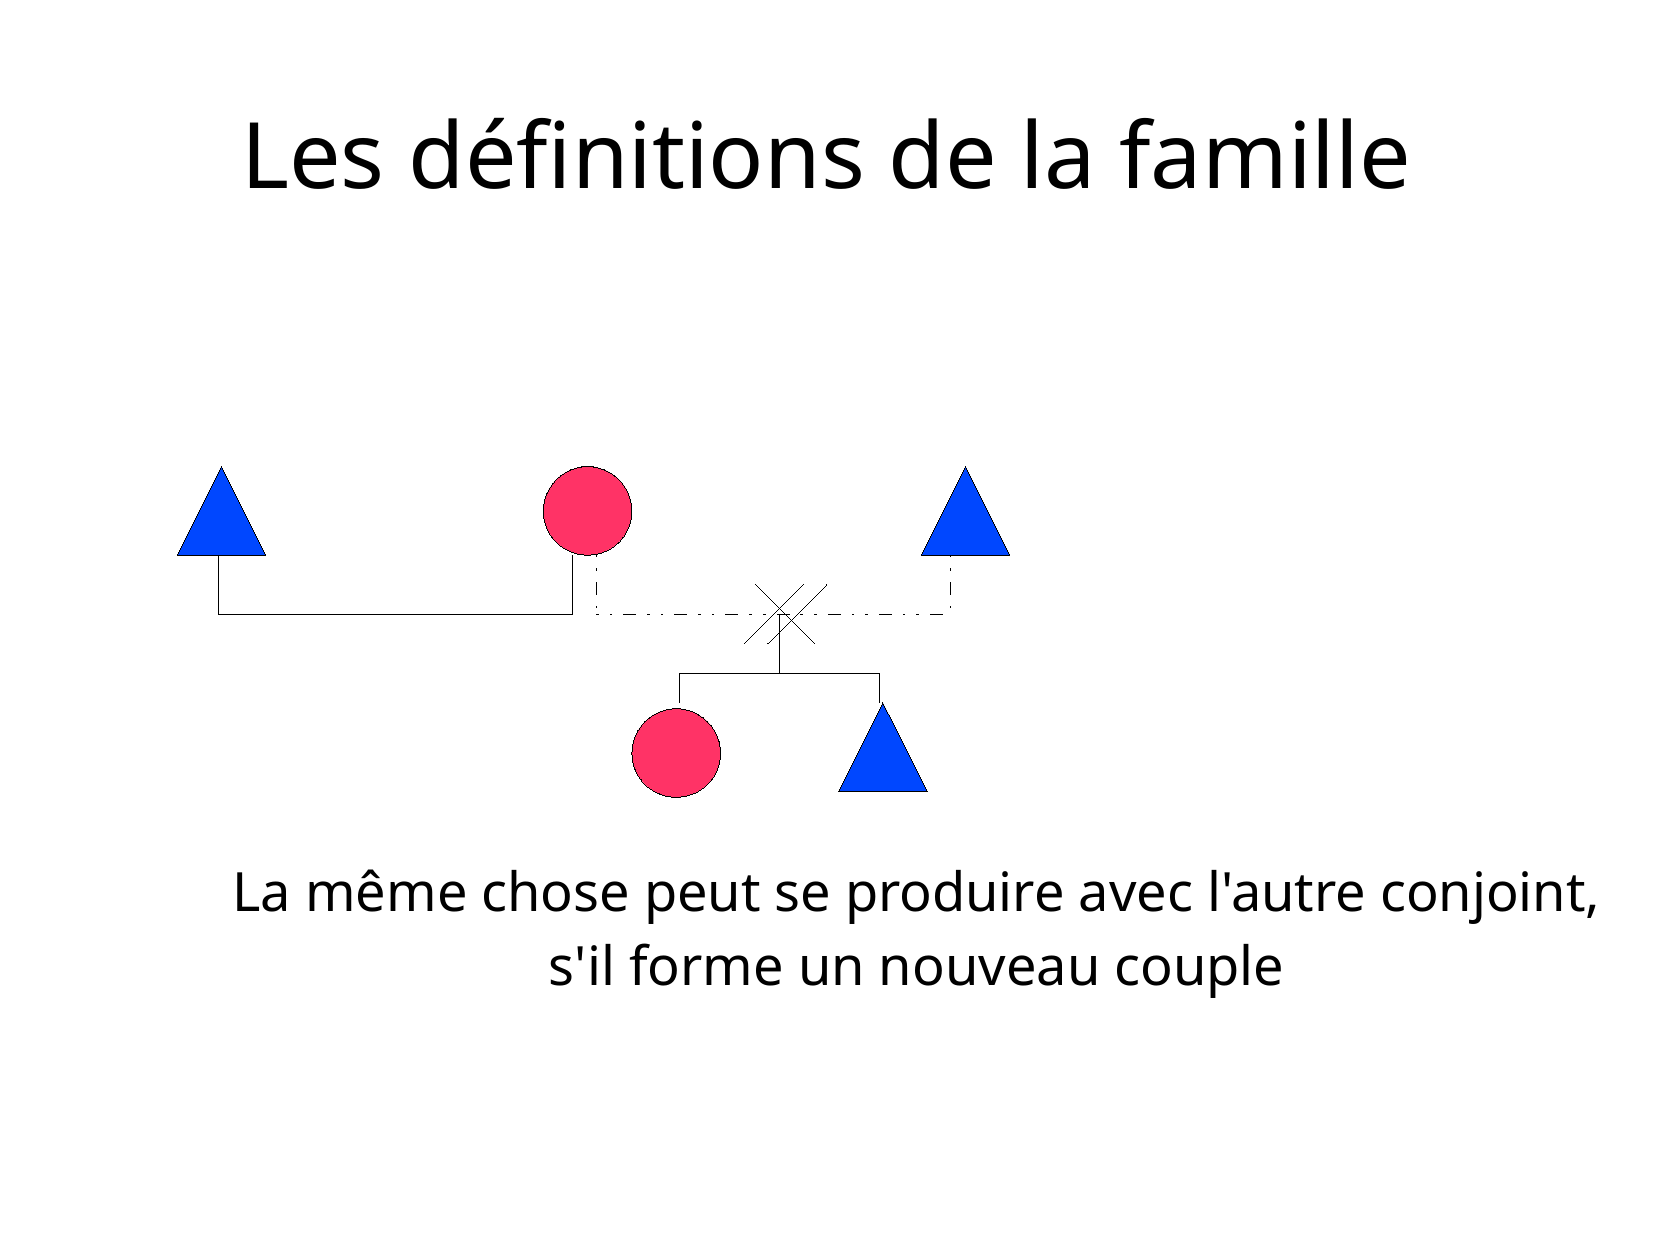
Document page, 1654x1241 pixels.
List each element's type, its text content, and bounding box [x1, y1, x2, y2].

text_box [177, 466, 266, 556]
text_box [921, 466, 1010, 556]
text_box [631, 708, 721, 798]
text_box [838, 702, 928, 792]
text_box [543, 466, 632, 556]
text_box La même chose peut se produire avec l'autre conjoint, s'il forme un nouveau couple [217, 869, 1437, 1134]
title Les définitions de la famille [82, 56, 1571, 250]
